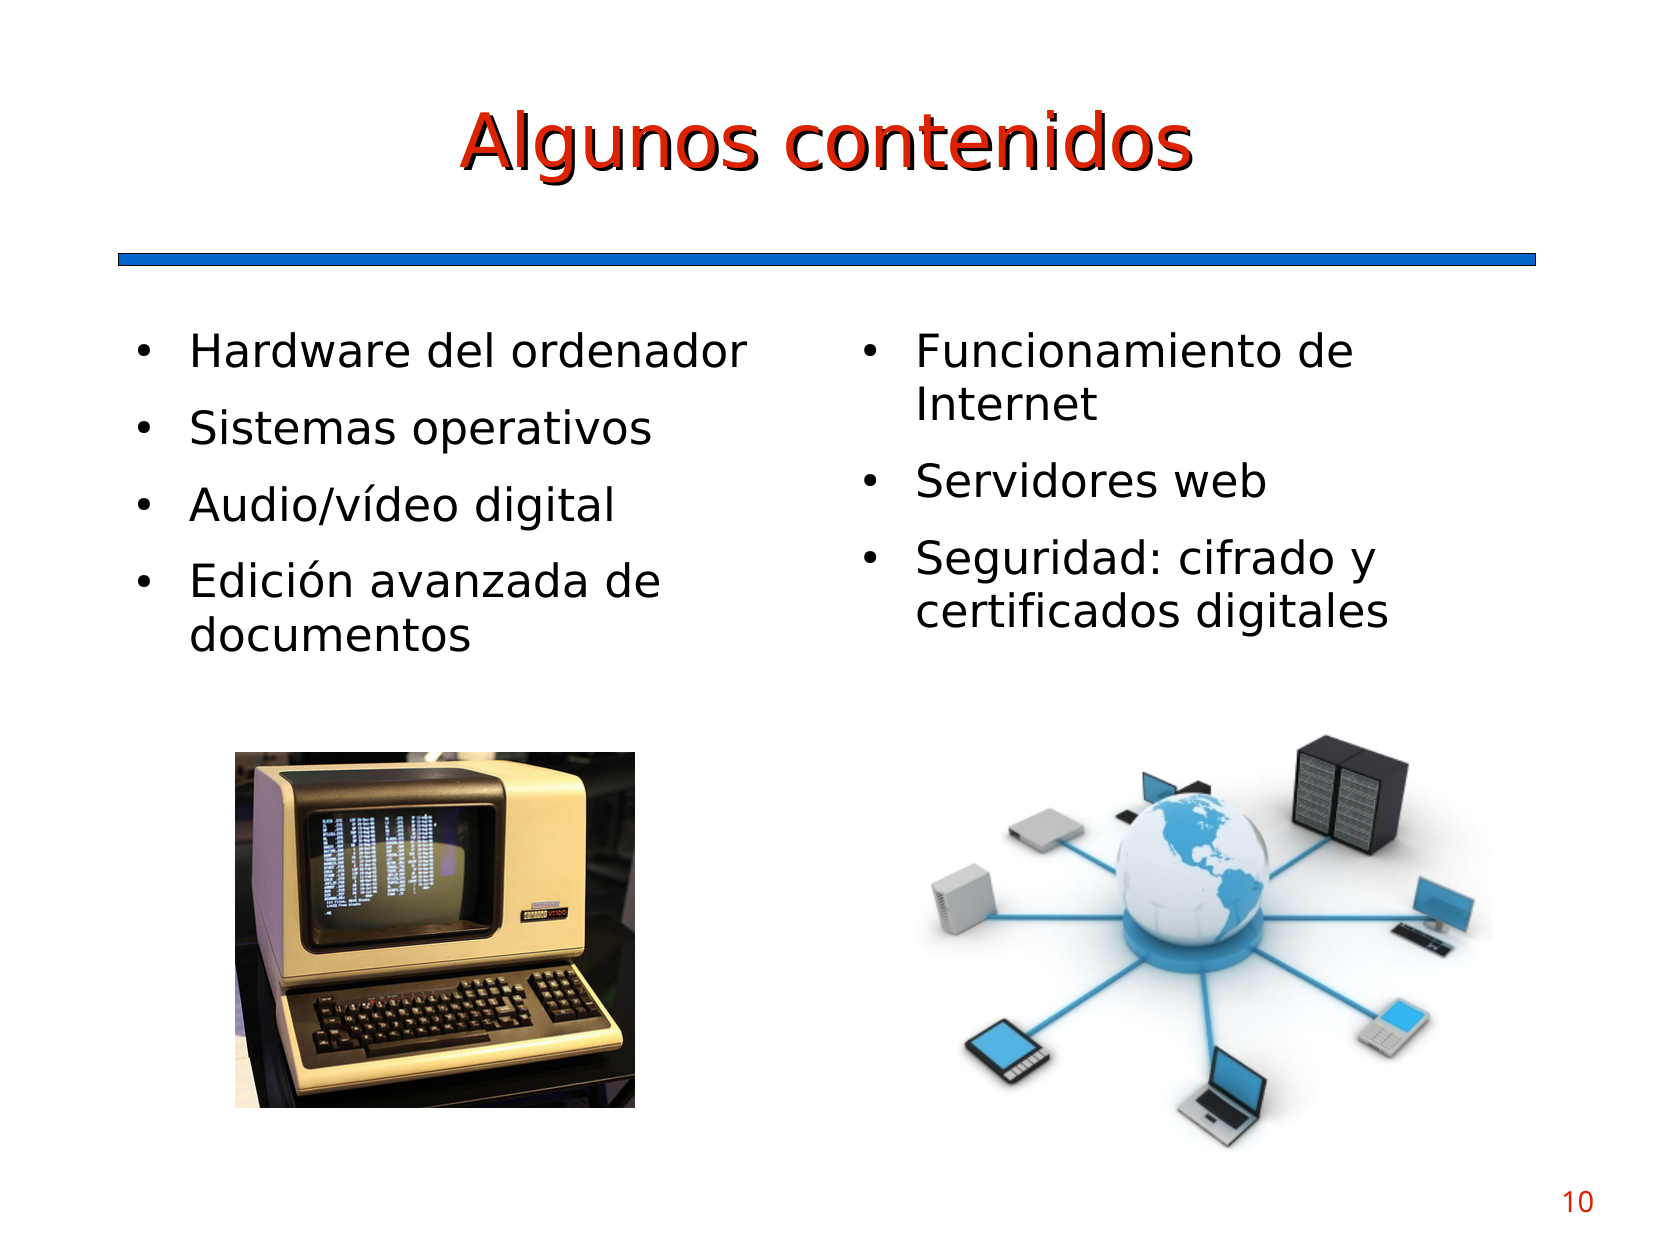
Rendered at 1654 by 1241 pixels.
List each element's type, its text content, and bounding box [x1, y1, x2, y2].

title Algunos contenidos [88, 37, 1565, 246]
list Hardware del ordenador Sistemas operativos Audio/vídeo digital Edición avanzada de documentos [118, 324, 810, 1182]
picture [910, 723, 1492, 1159]
picture [235, 752, 635, 1108]
list Funcionamiento de Internet Servidores web Seguridad: cifrado y certificados digitales [844, 324, 1536, 1182]
